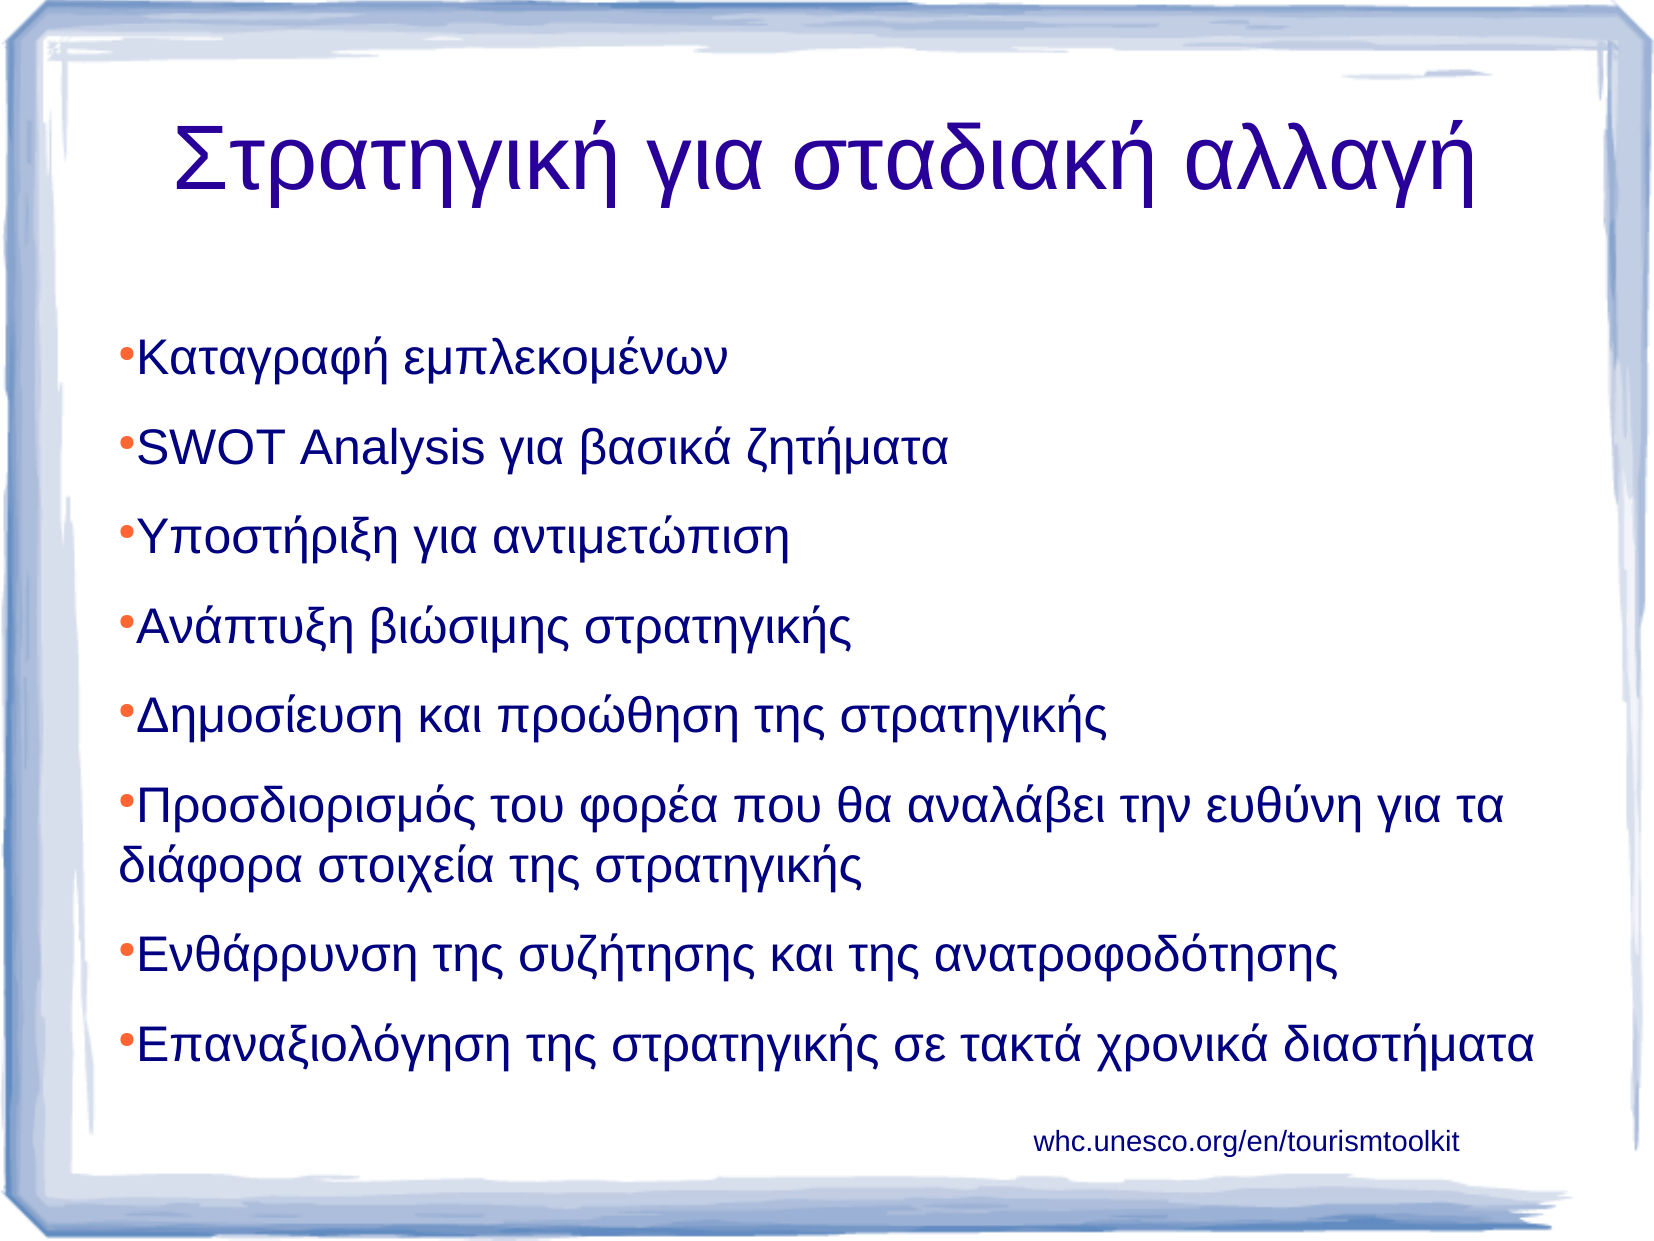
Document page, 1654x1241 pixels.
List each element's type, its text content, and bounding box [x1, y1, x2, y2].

text_box whc.unesco.org/en/tourismtoolkit [1033, 1122, 1569, 1155]
list Καταγραφή εμπλεκομένων SWOT Analysis για βασικά ζητήματα Υποστήριξη για αντιμετώπιση Ανάπτυξη βιώσιμης στρατηγικής Δημοσίευση και προώθηση της στρατηγικής Προσδιορισμός του φορέα που θα αναλάβει την ευθύνη για τα διάφορα στοιχεία της στρατηγικής Ενθάρρυνση της συζήτησης και της ανατροφοδότησης Επαναξιολόγηση της στρατηγικής σε τακτά χρονικά διαστήματα [118, 324, 1571, 1090]
title Στρατηγική για σταδιακή αλλαγή [82, 49, 1571, 257]
